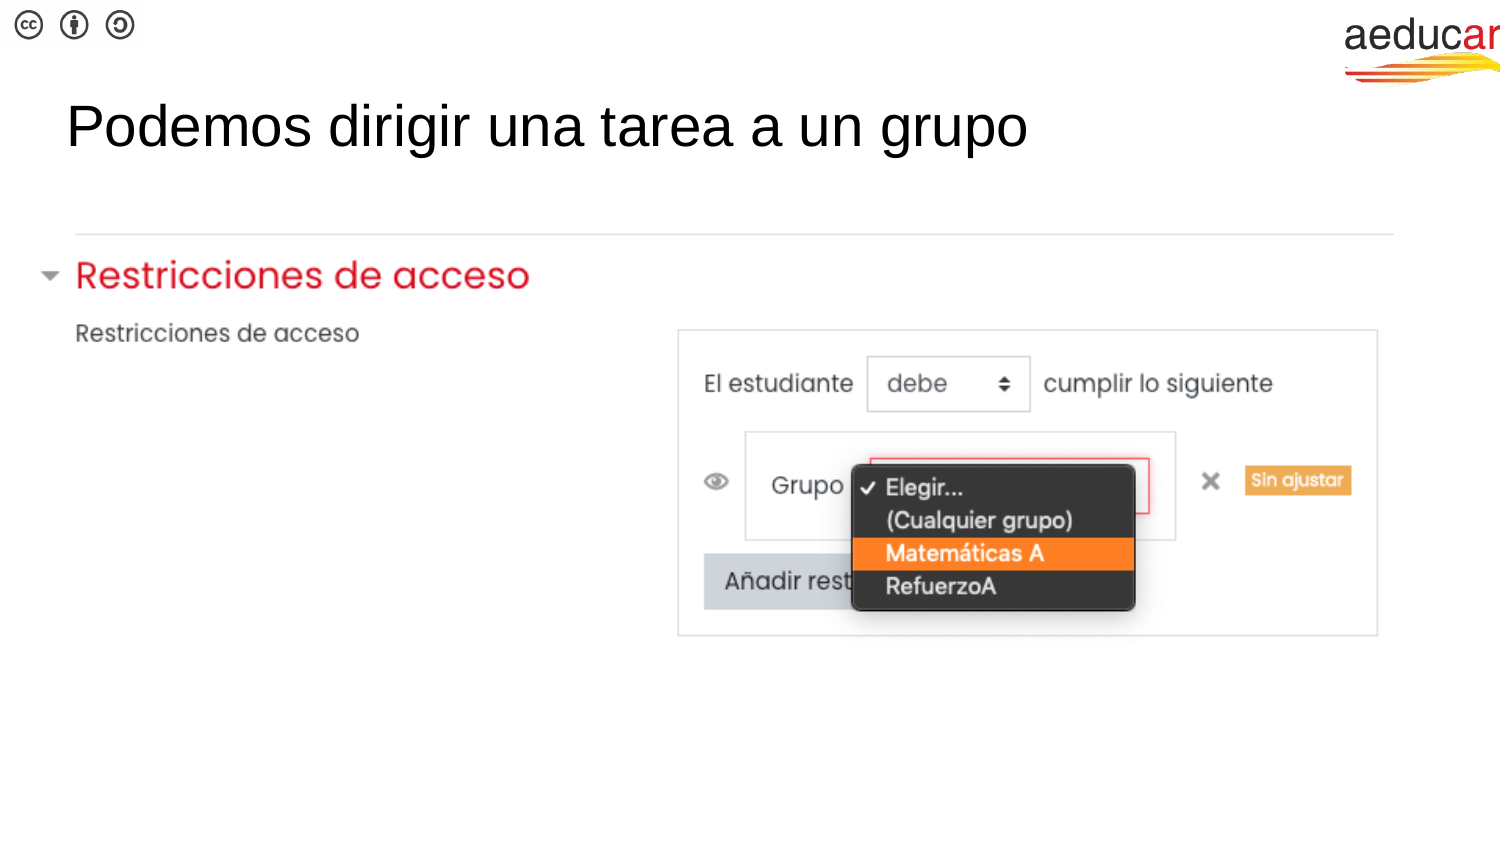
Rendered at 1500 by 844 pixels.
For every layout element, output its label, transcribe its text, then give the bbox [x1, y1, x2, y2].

title Podemos dirigir una tarea a un grupo [51, 72, 1449, 167]
picture [0, 0, 146, 48]
picture [1344, 0, 1500, 104]
picture [24, 226, 1394, 654]
